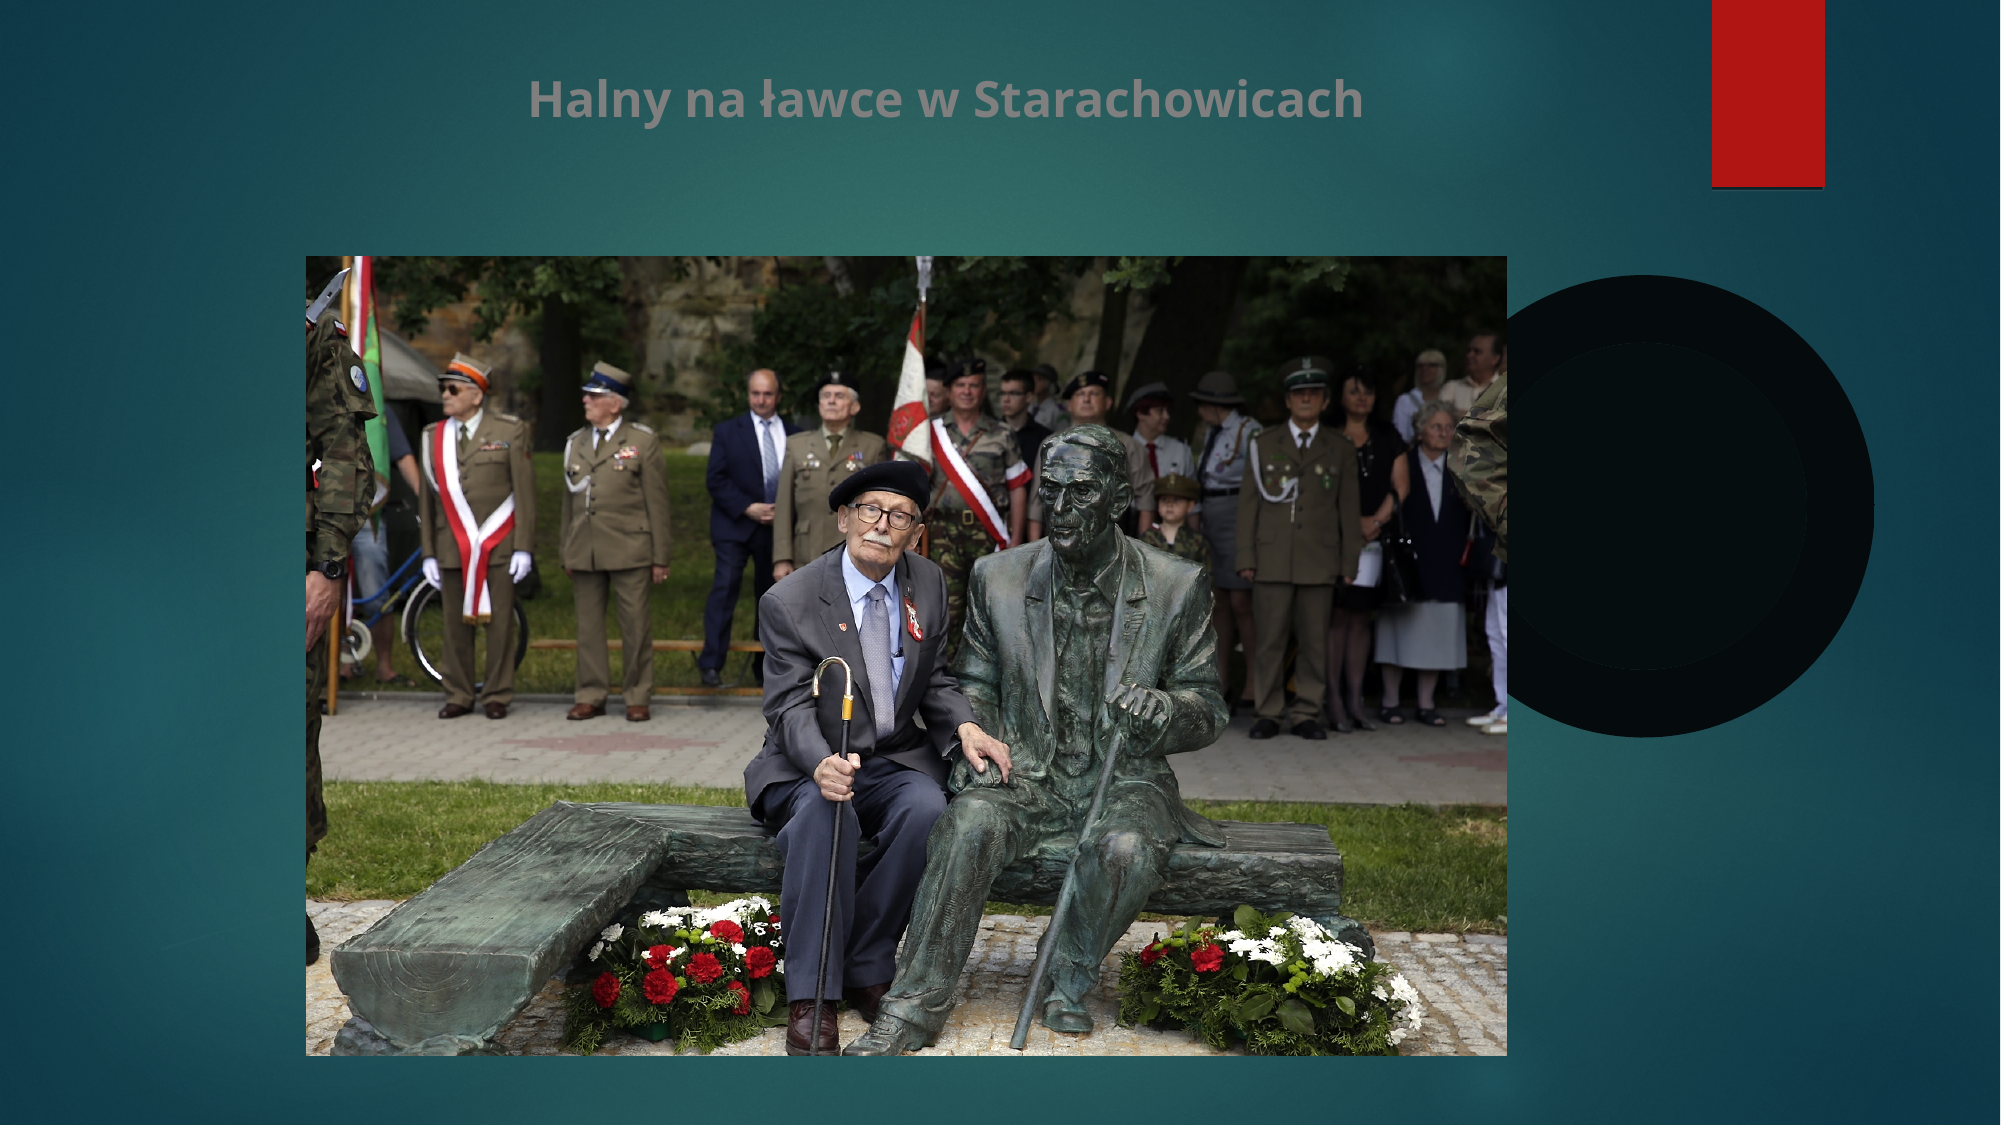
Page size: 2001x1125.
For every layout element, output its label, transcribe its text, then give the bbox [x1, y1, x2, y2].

picture [306, 256, 1507, 1056]
title Halny na ławce w Starachowicach [488, 59, 1404, 128]
